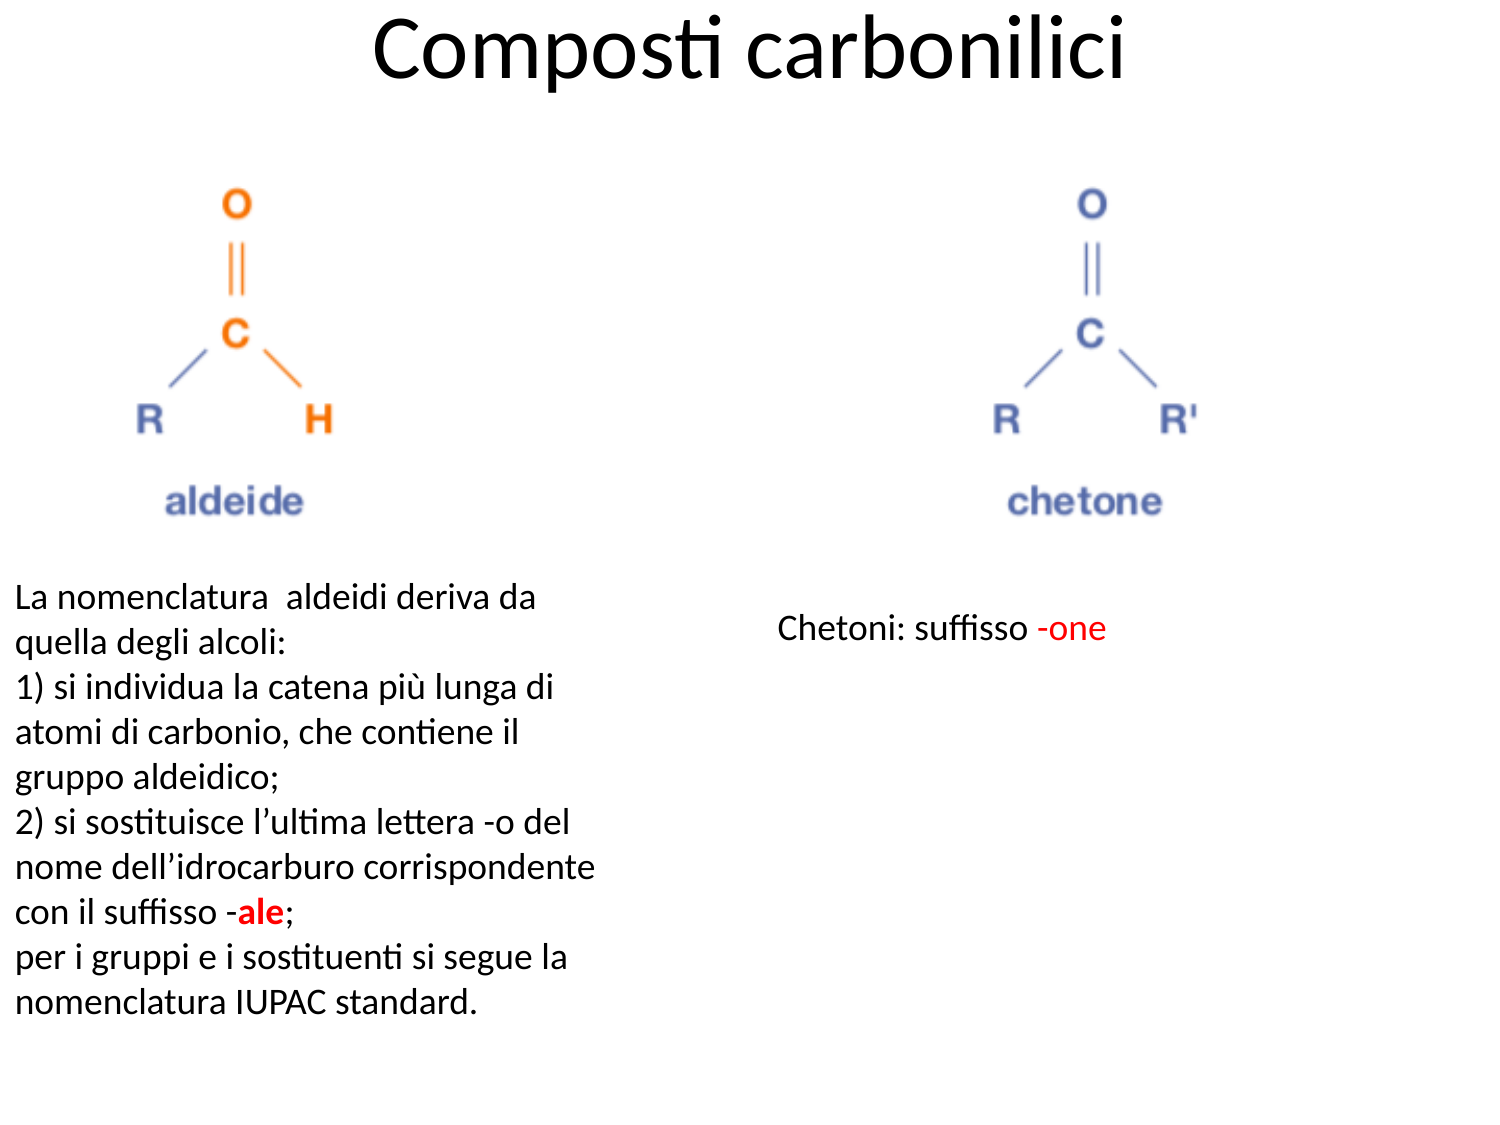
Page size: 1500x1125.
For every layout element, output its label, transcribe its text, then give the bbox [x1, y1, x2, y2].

picture [919, 135, 1255, 595]
text_box Chetoni: suffisso -one [762, 595, 1405, 656]
text_box La nomenclatura aldeidi deriva da quella degli alcoli: 1) si individua la catena più lunga di atomi di carbonio, che contiene il gruppo aldeidico; 2) si sostituisce l’ultima lettera -o del nome dell’idrocarburo corrispondente con il suffisso -ale; per i gruppi e i sostituenti si segue la nomenclatura IUPAC standard. [0, 564, 640, 1030]
picture [75, 135, 449, 564]
title Composti carbonilici [75, 0, 1425, 136]
